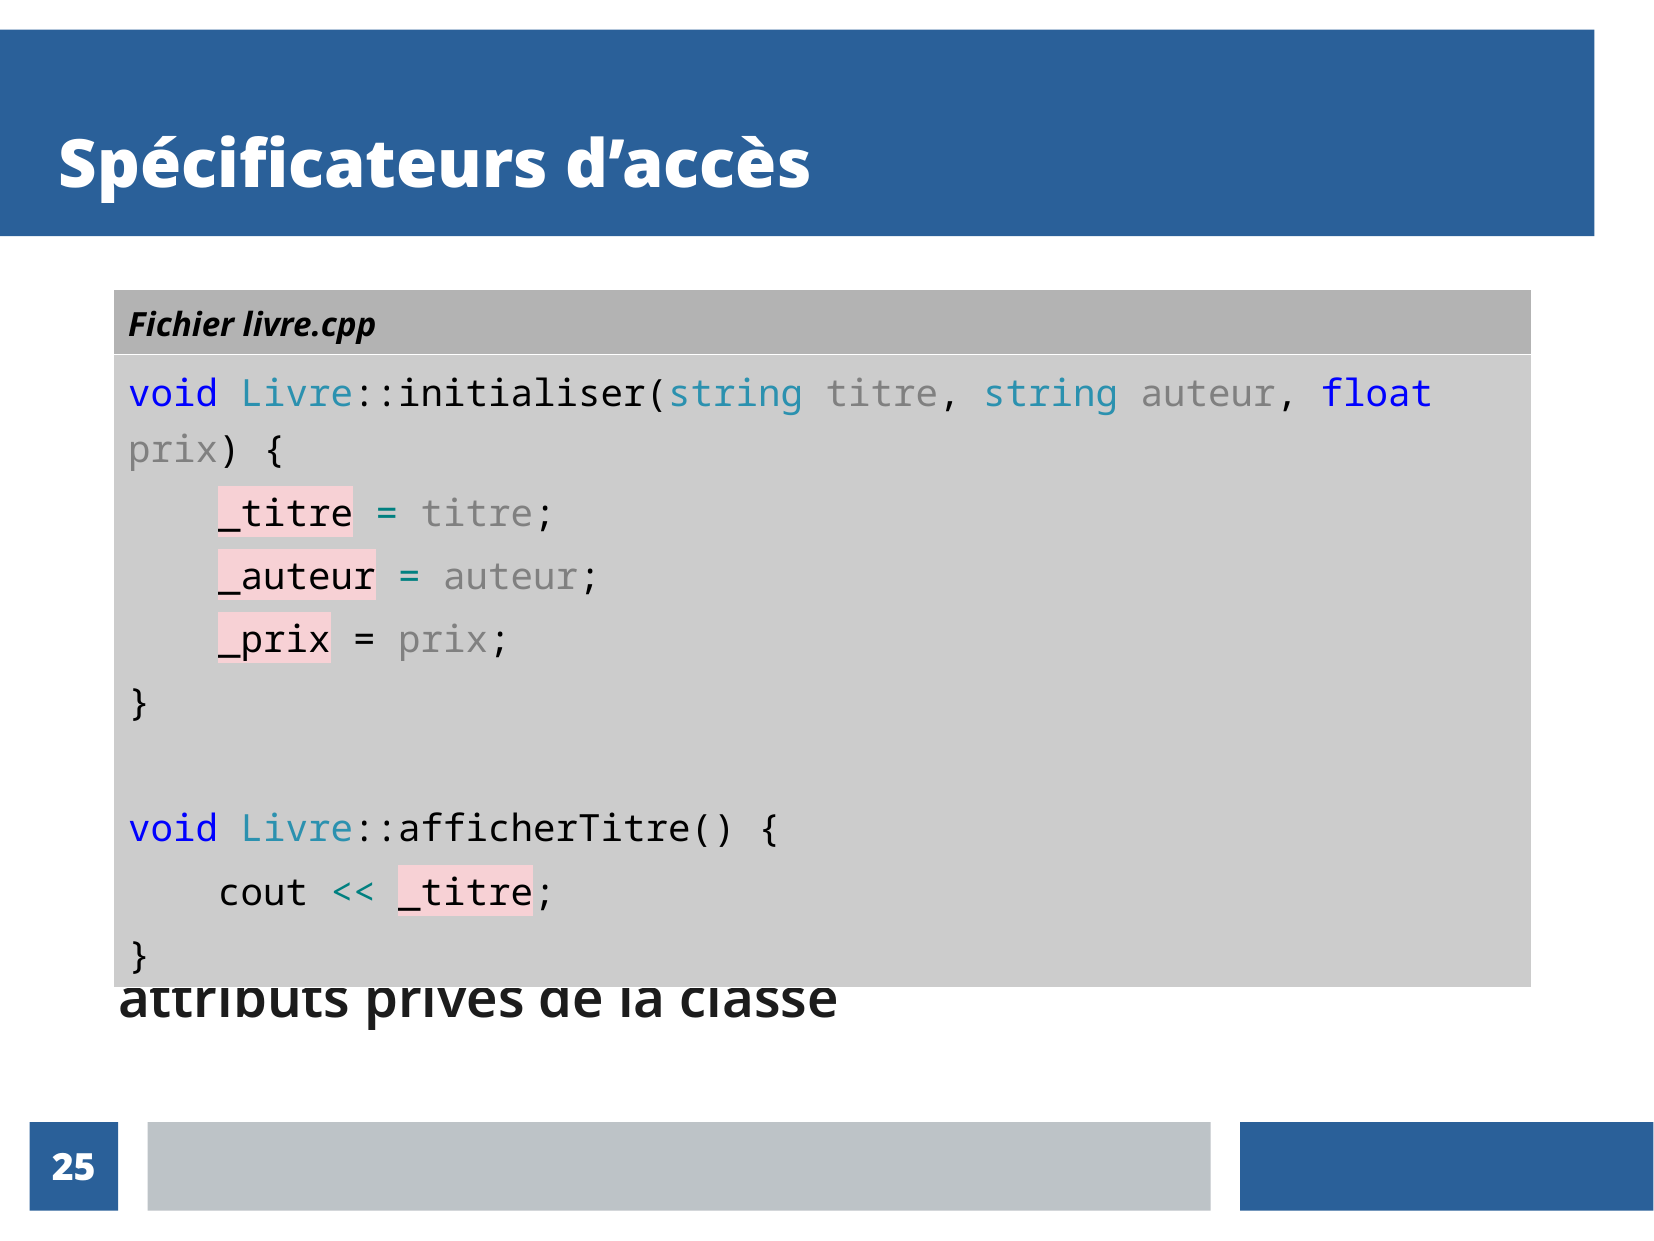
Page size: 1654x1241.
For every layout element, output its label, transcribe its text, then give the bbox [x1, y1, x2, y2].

table_header Fichier livre.cpp [114, 290, 1531, 354]
table_cell void Livre::initialiser(string titre, string auteur, float prix) { _titre = titre; _auteur = auteur; _prix = prix; } void Livre::afficherTitre() { cout << _titre; } [114, 355, 1531, 987]
list Le code des méthodes de la classe Livre a accès aux attributs privés de la classe [118, 885, 1536, 1040]
title Spécificateurs d’accès [59, 59, 1595, 207]
